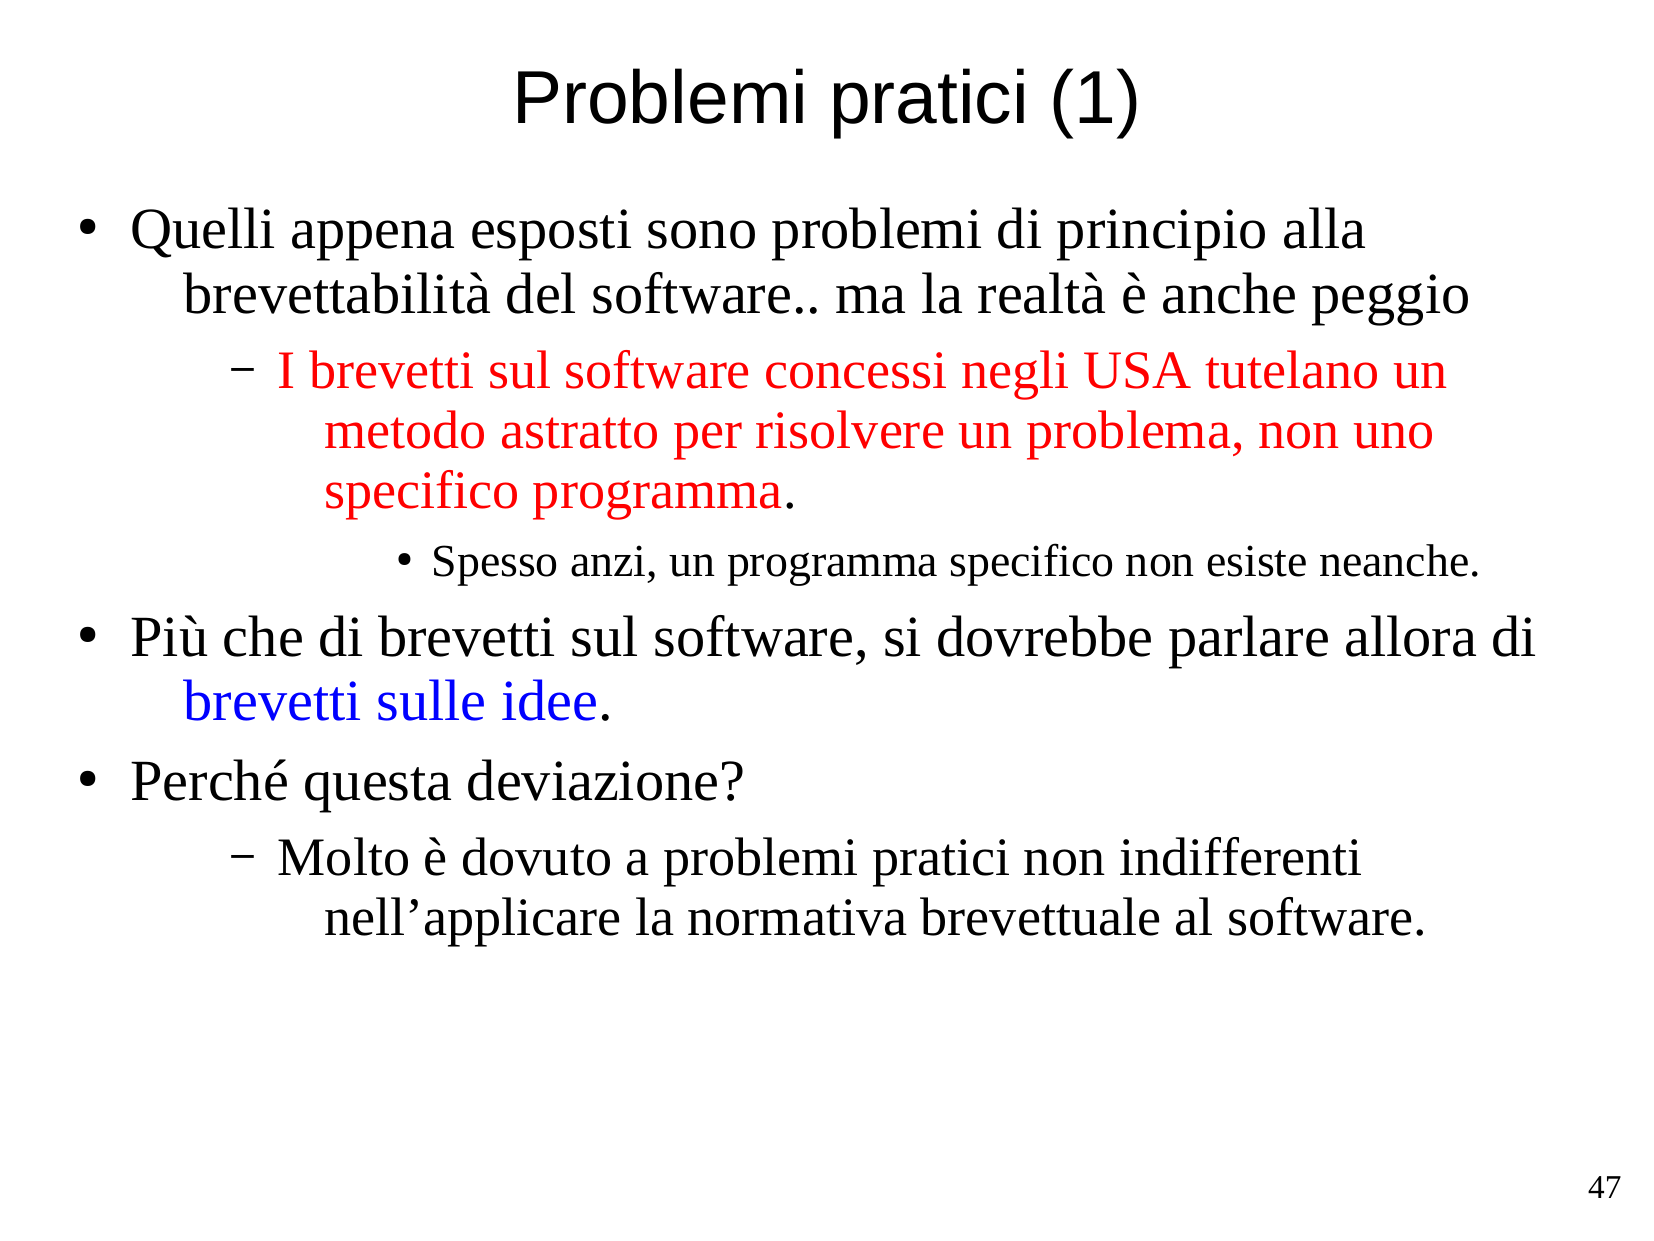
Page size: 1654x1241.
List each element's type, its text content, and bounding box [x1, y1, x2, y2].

list Quelli appena esposti sono problemi di principio alla brevettabilità del software.. ma la realtà è anche peggio I brevetti sul software concessi negli USA tutelano un metodo astratto per risolvere un problema, non uno specifico programma. Spesso anzi, un programma specifico non esiste neanche. Più che di brevetti sul software, si dovrebbe parlare allora di brevetti sulle idee. Perché questa deviazione? Molto è dovuto a problemi pratici non indifferenti nell’applicare la normativa brevettuale al software. [42, 196, 1612, 1187]
title Problemi pratici (1) [37, 30, 1617, 166]
